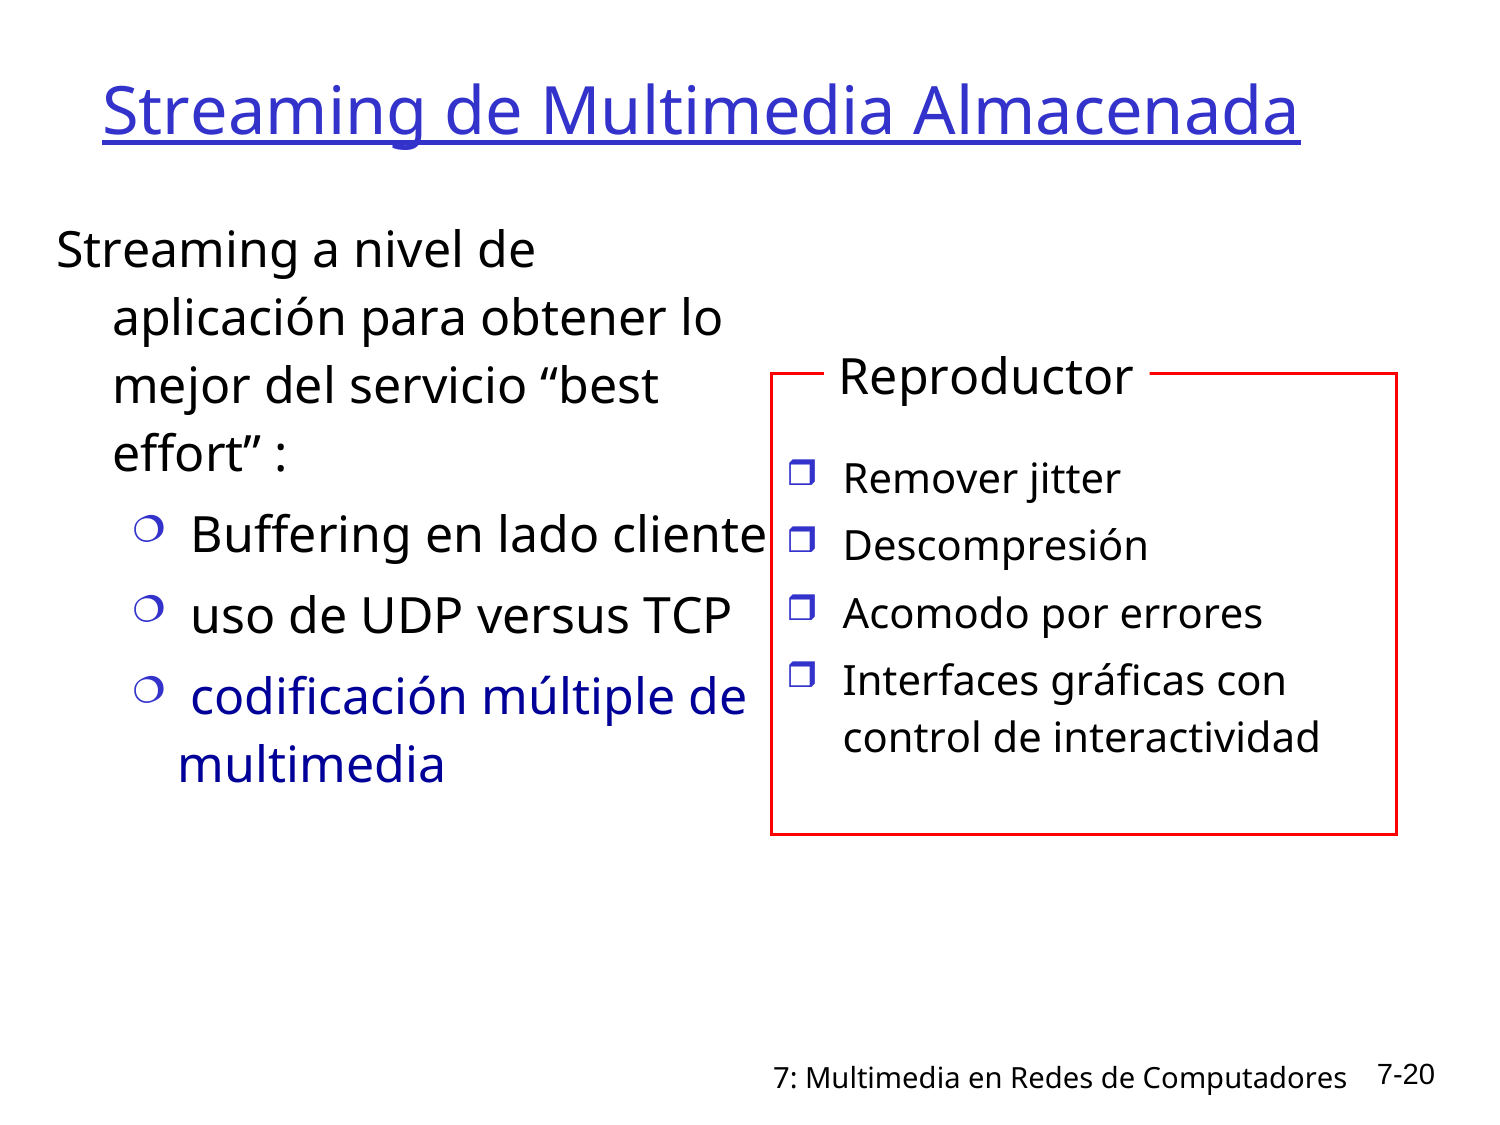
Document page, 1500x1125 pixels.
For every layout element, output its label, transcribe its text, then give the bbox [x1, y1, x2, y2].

title Streaming de Multimedia Almacenada [87, 37, 1463, 181]
list Streaming a nivel de aplicación para obtener lo mejor del servicio “best effort” : Buffering en lado cliente uso de UDP versus TCP codificación múltiple de multimedia [41, 205, 788, 1012]
text_box Reproductor [824, 336, 1150, 412]
list Remover jitter Descompresión Acomodo por errores Interfaces gráficas con control de interactividad [771, 373, 1397, 835]
